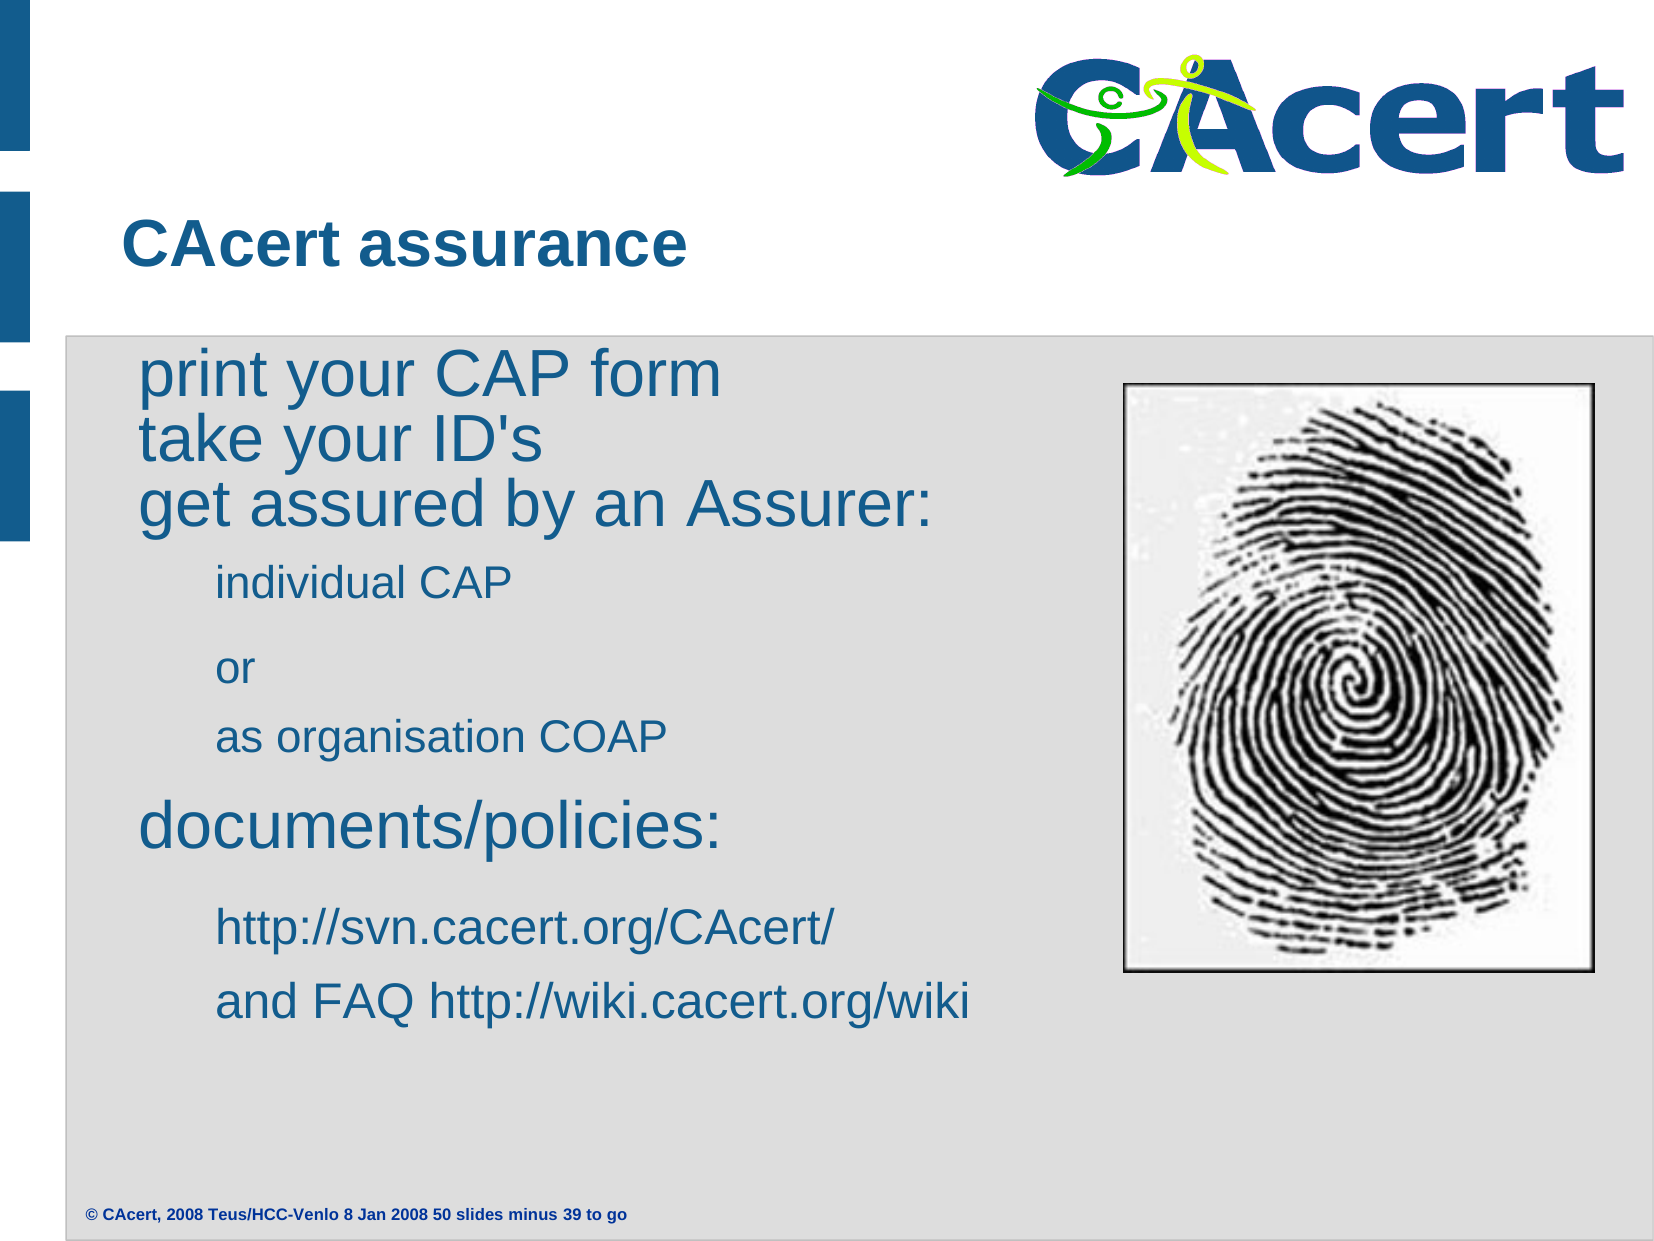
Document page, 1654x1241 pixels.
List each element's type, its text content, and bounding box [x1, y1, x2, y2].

picture [1123, 383, 1595, 973]
list print your CAP form take your ID's get assured by an Assurer: individual CAP or as organisation COAP documents/policies: http://svn.cacert.org/CAcert/ and FAQ http://wiki.cacert.org/wiki [121, 344, 1596, 1085]
title CAcert assurance [121, 184, 1534, 309]
picture [1033, 53, 1625, 178]
